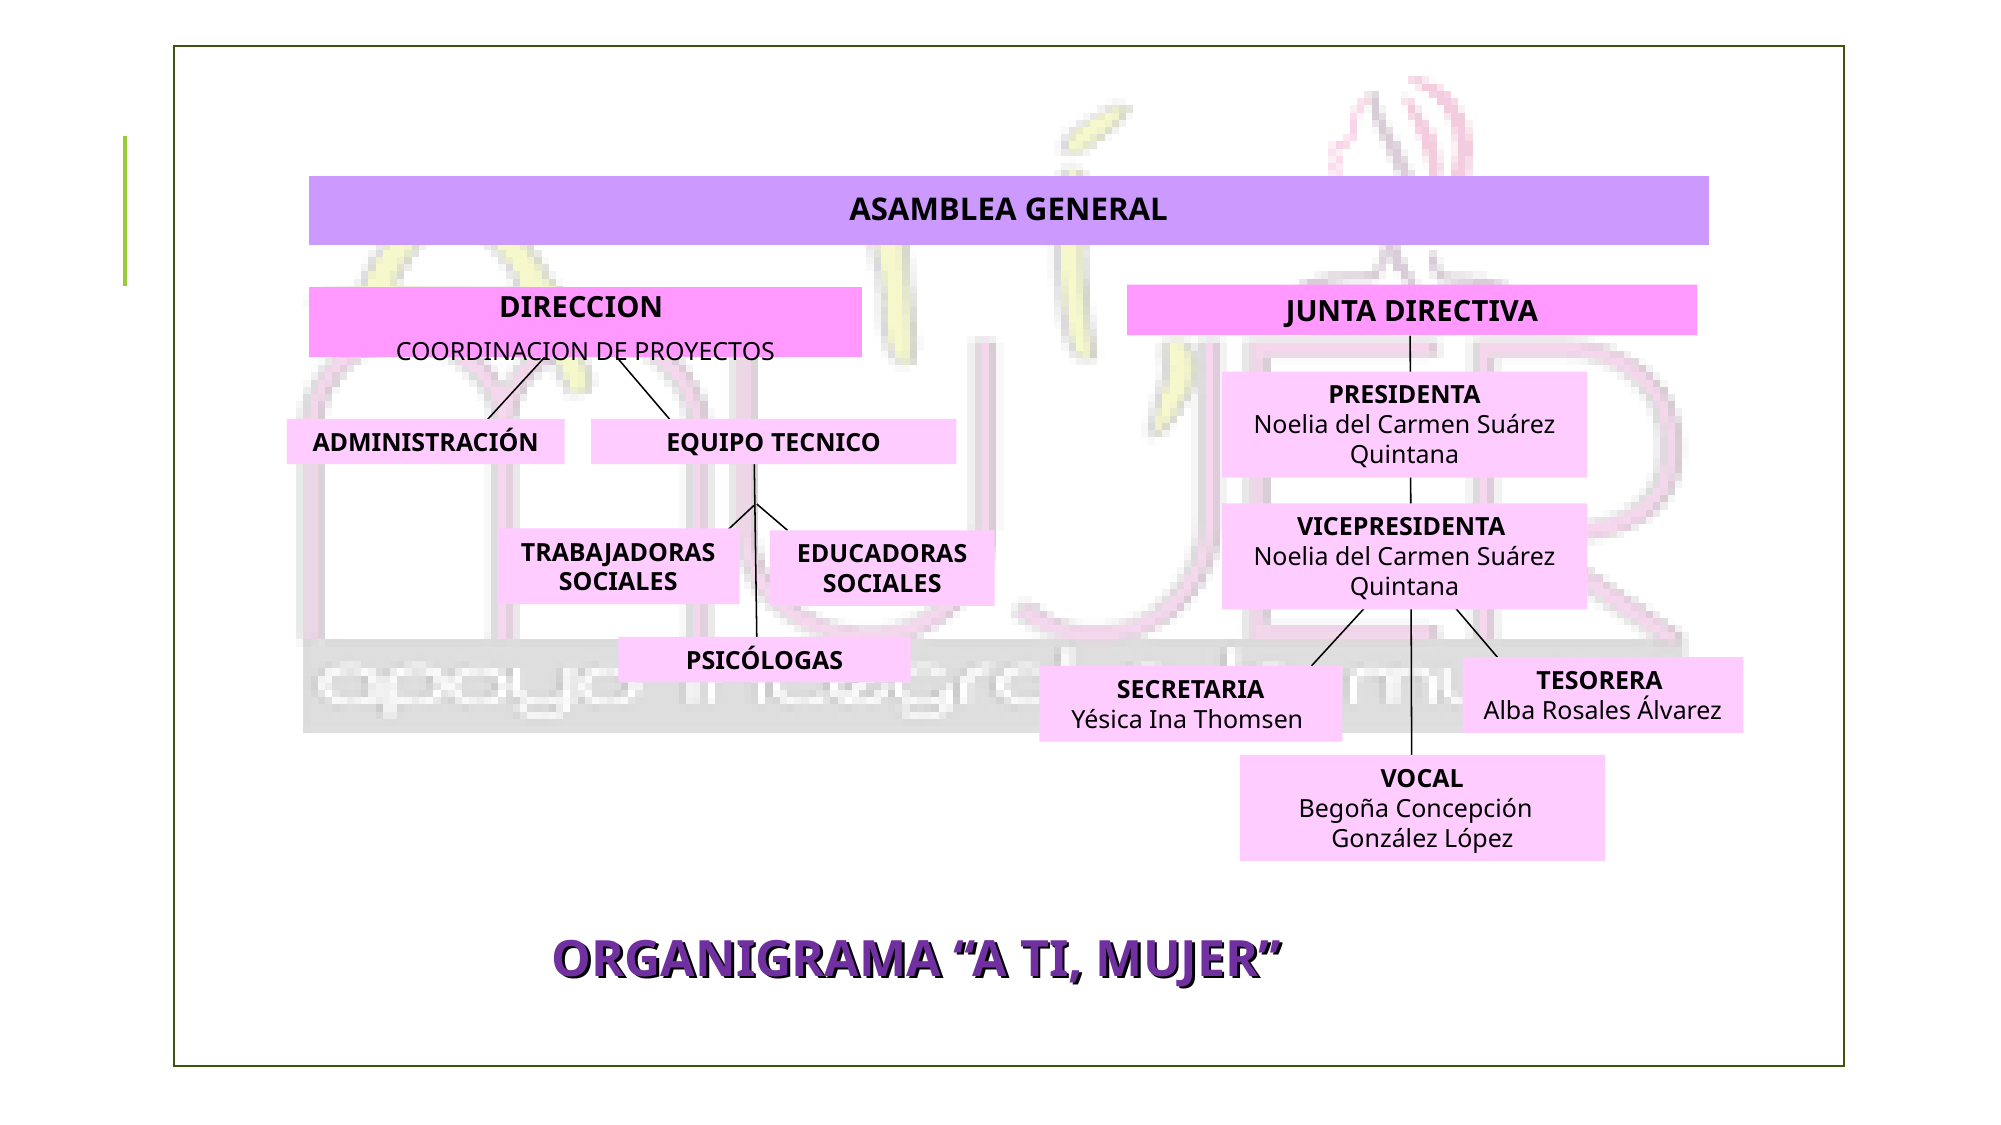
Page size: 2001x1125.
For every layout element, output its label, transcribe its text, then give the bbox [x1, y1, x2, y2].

text_box PRESIDENTA Noelia del Carmen Suárez Quintana [1222, 371, 1588, 478]
text_box TRABAJADORAS SOCIALES [497, 528, 740, 605]
text_box DIRECCION COORDINACION DE PROYECTOS [309, 287, 862, 357]
picture [175, 75, 1798, 795]
text_box PSICÓLOGAS [618, 636, 911, 683]
text_box JUNTA DIRECTIVA [1127, 284, 1698, 336]
text_box SECRETARIA Yésica Ina Thomsen [1039, 665, 1343, 742]
text_box VICEPRESIDENTA Noelia del Carmen Suárez Quintana [1222, 503, 1588, 610]
text_box ORGANIGRAMA “A TI, MUJER” [331, 918, 1502, 995]
text_box ADMINISTRACIÓN [286, 418, 565, 465]
text_box EDUCADORAS SOCIALES [769, 530, 995, 606]
text_box EQUIPO TECNICO [591, 418, 957, 465]
text_box TESORERA Alba Rosales Álvarez [1462, 657, 1744, 733]
text_box VOCAL Begoña Concepción González López [1239, 754, 1606, 861]
text_box ASAMBLEA GENERAL [309, 176, 1709, 245]
